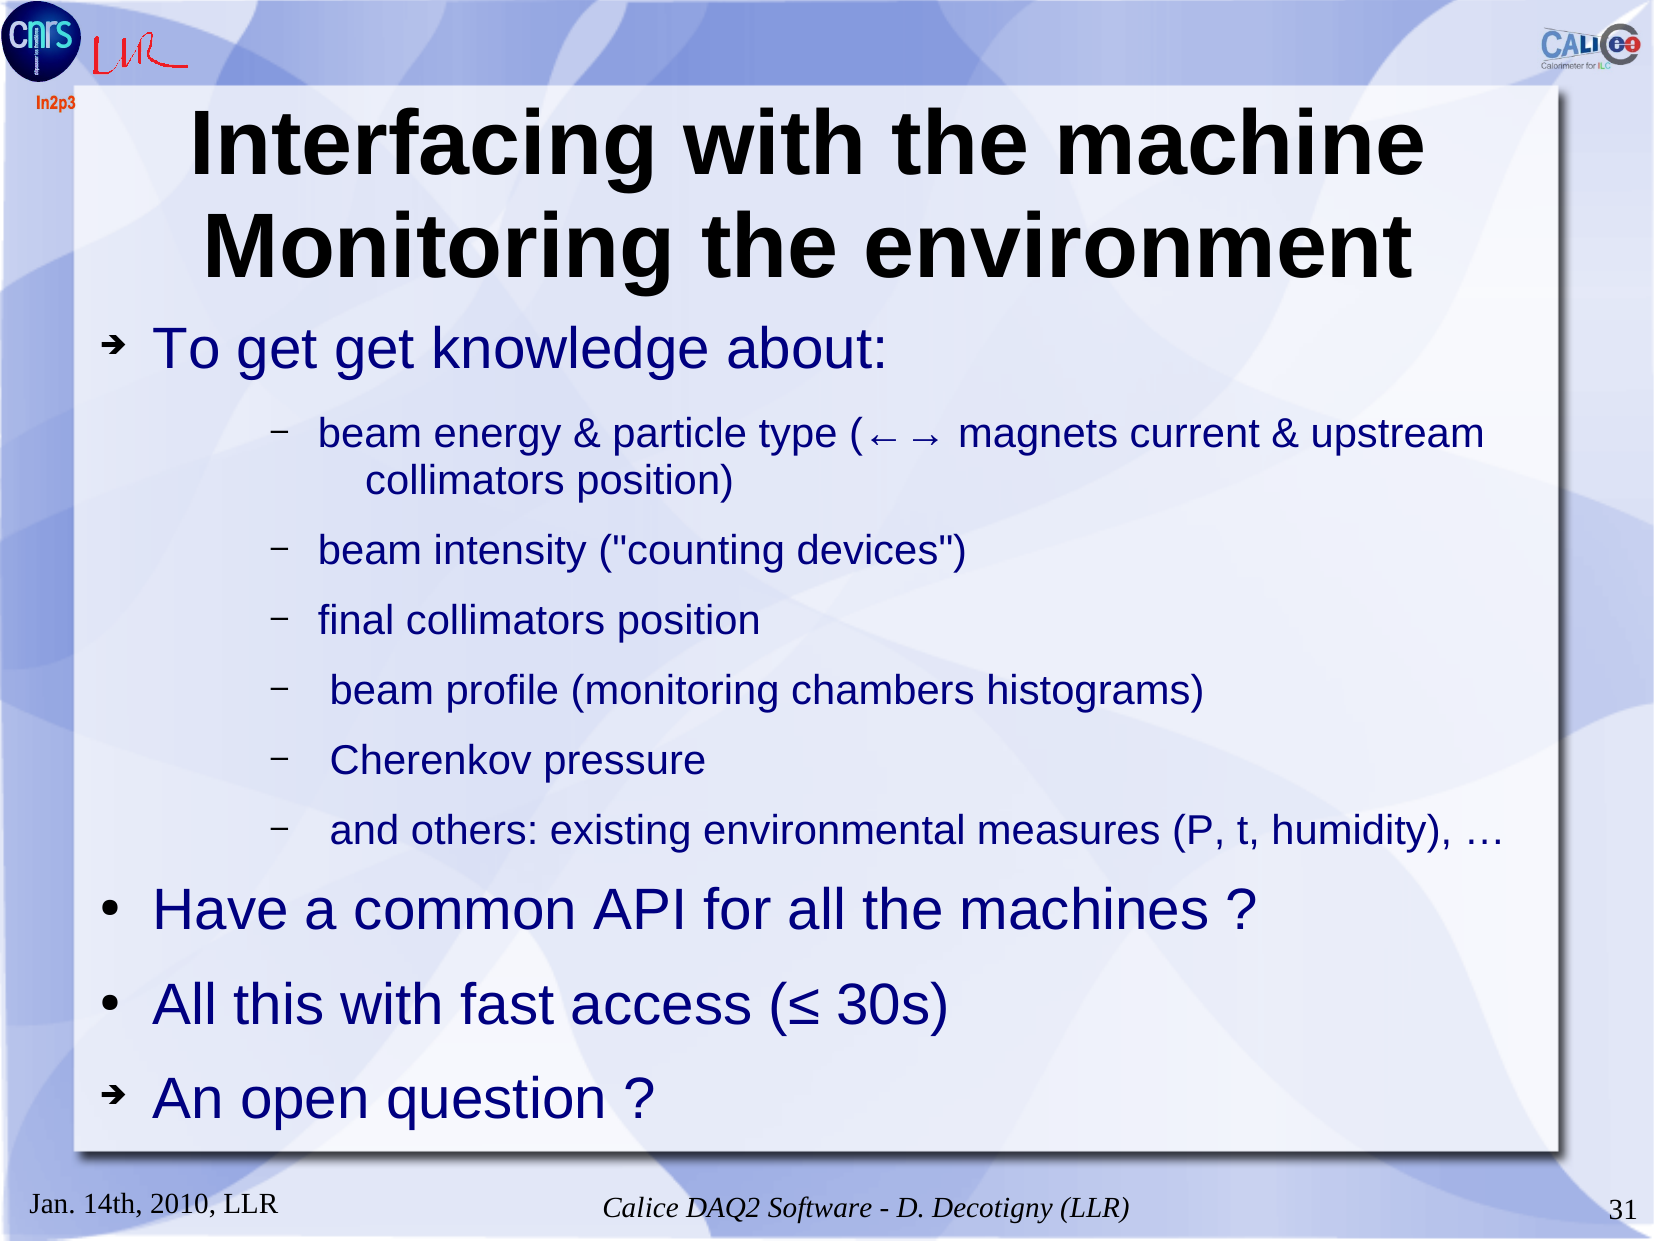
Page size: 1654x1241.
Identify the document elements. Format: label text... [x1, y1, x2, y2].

list To get get knowledge about: beam energy & particle type (←→ magnets current & upstream collimators position) beam intensity ("counting devices") final collimators position beam profile (monitoring chambers histograms) Cherenkov pressure and others: existing environmental measures (P, t, humidity), … Have a common API for all the machines ? All this with fast access (≤ 30s) An open question ? [81, 315, 1564, 1132]
title Interfacing with the machine Monitoring the environment [82, 91, 1536, 297]
picture [0, 0, 1654, 1241]
